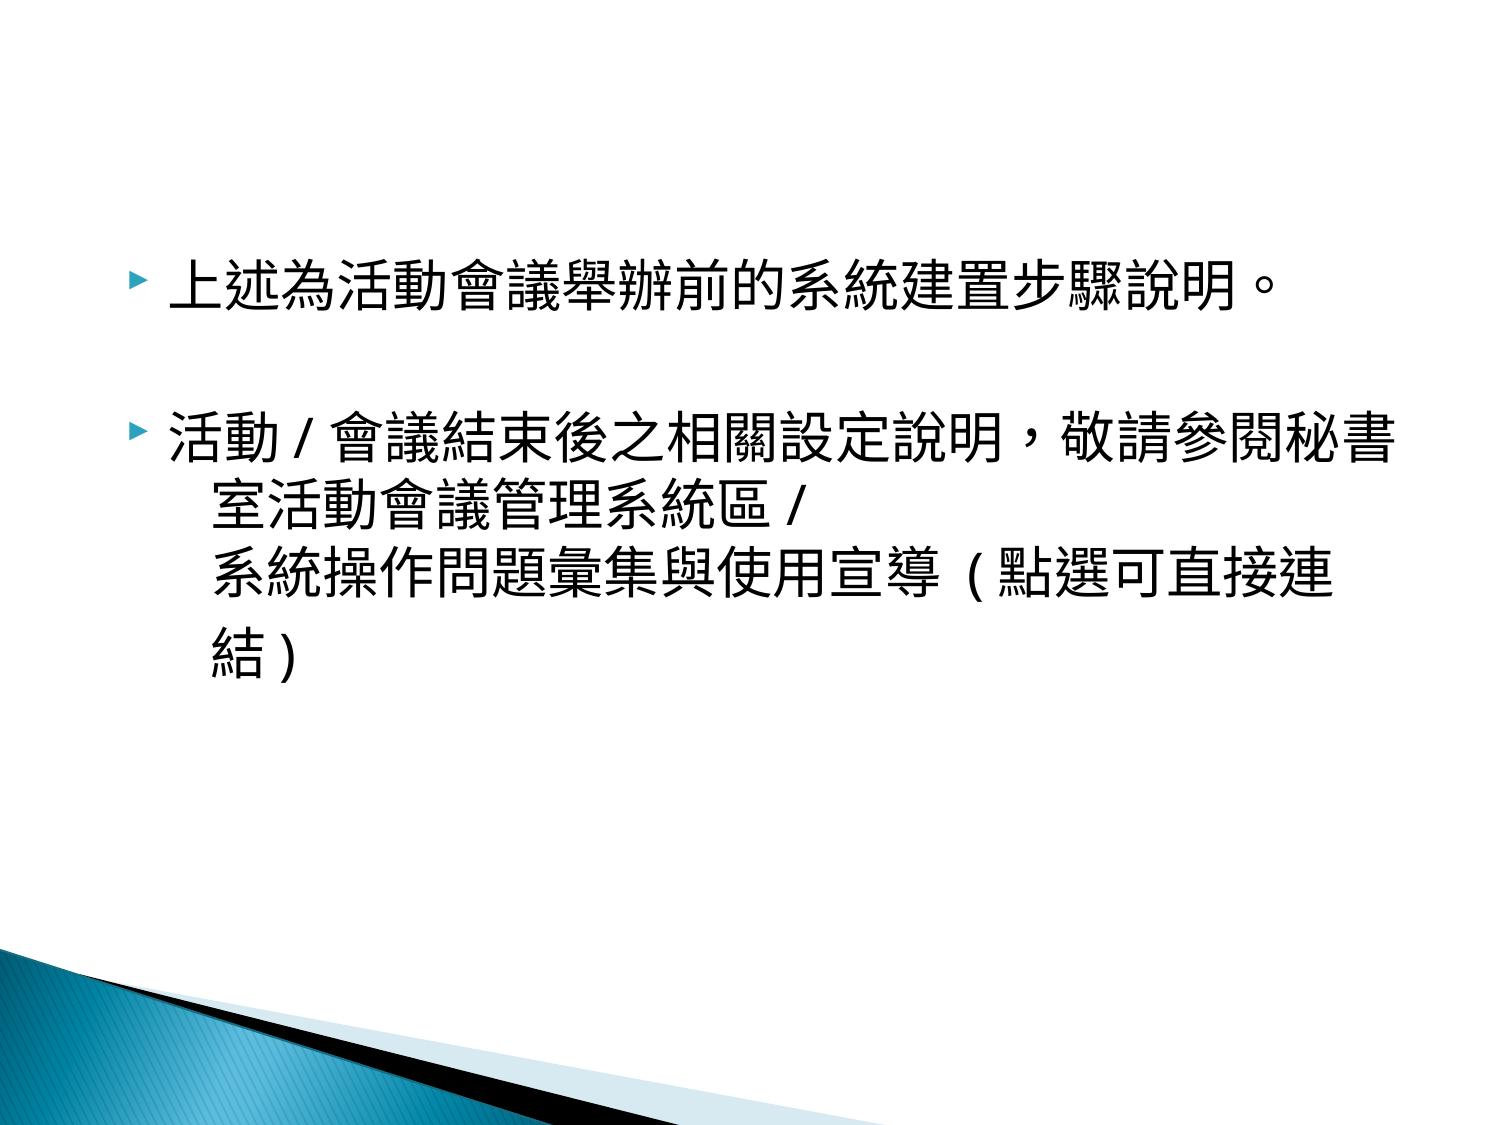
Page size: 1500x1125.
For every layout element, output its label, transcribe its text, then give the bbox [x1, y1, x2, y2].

list 上述為活動會議舉辦前的系統建置步驟說明。 活動/會議結束後之相關設定說明，敬請參閱秘書室活動會議管理系統區/系統操作問題彙集與使用宣導 (點選可直接連結) [75, 242, 1426, 986]
